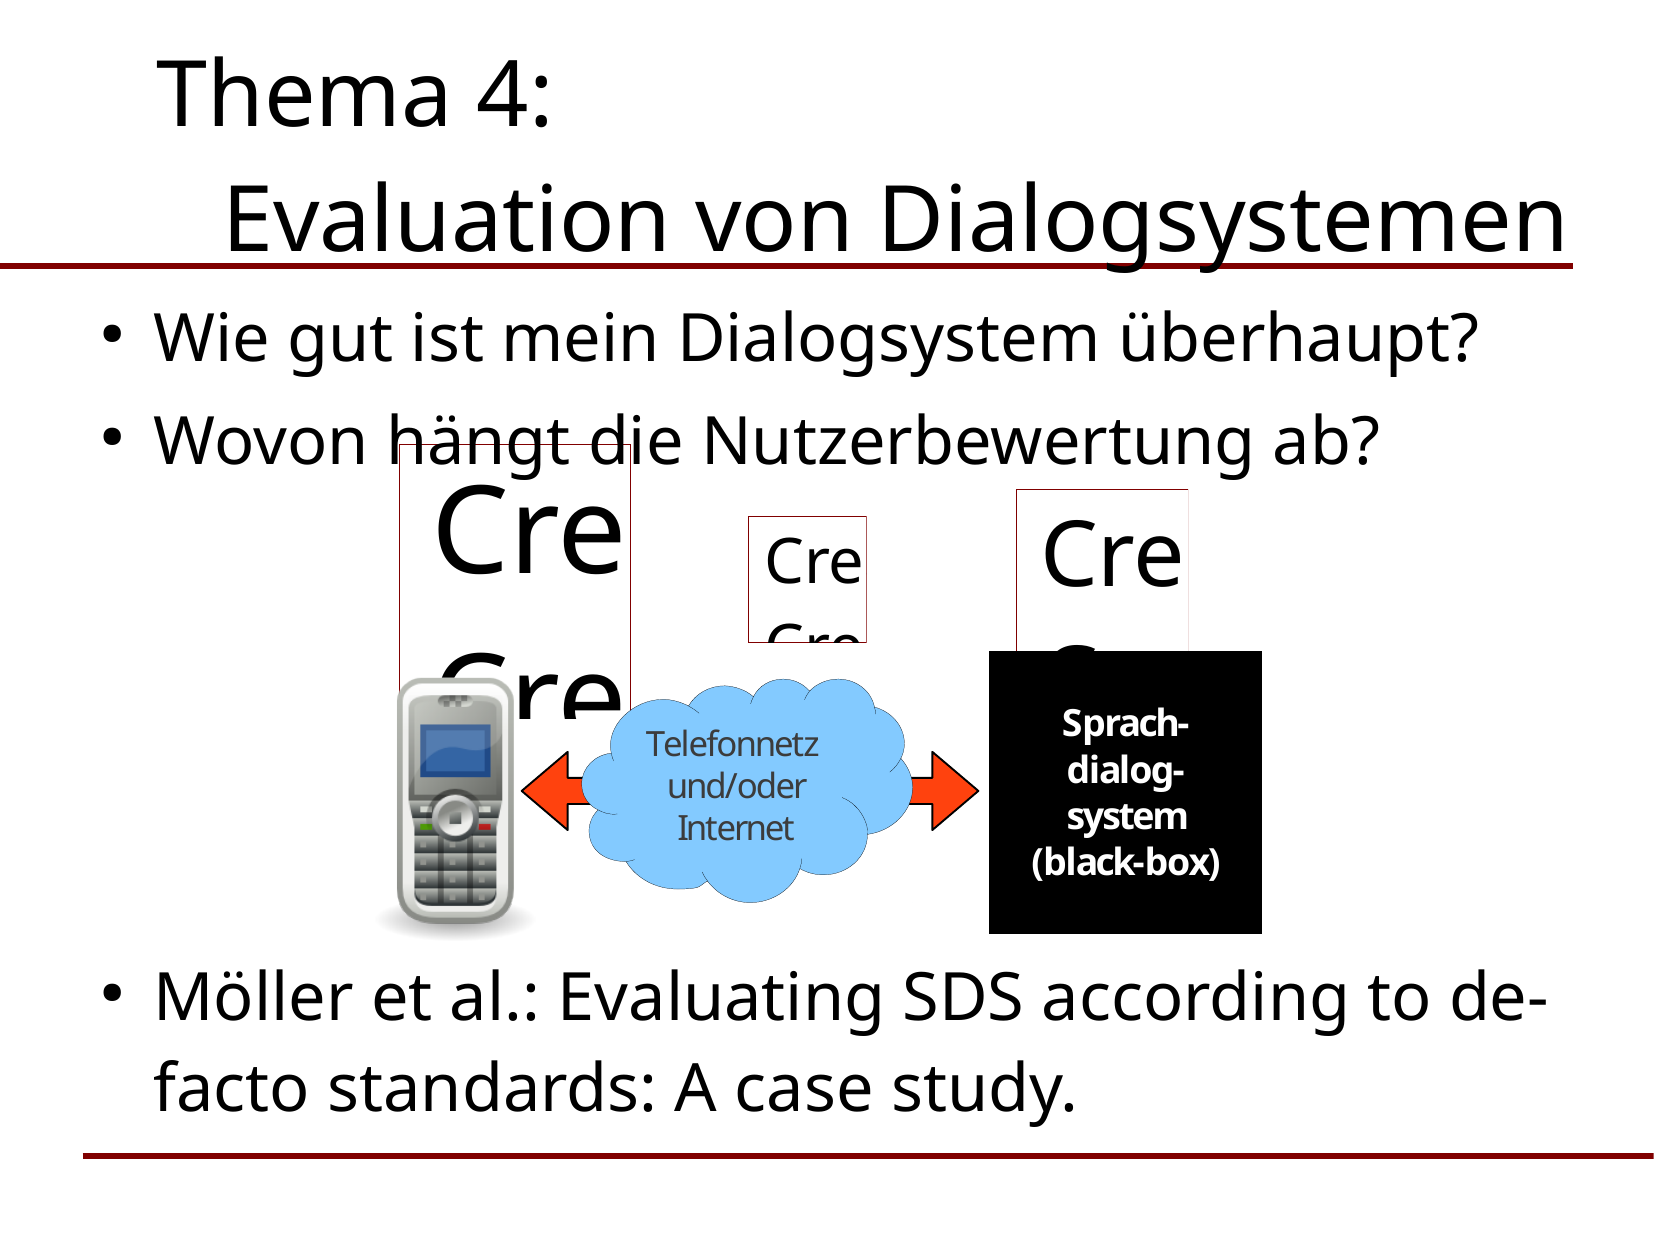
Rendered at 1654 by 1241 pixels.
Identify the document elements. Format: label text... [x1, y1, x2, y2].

title Thema 4: Evaluation von Dialogsystemen [82, 42, 1571, 264]
list Wie gut ist mein Dialogsystem überhaupt? Wovon hängt die Nutzerbewertung ab? Möller et al.: Evaluating SDS according to de-facto standards: A case study. [82, 290, 1571, 1188]
